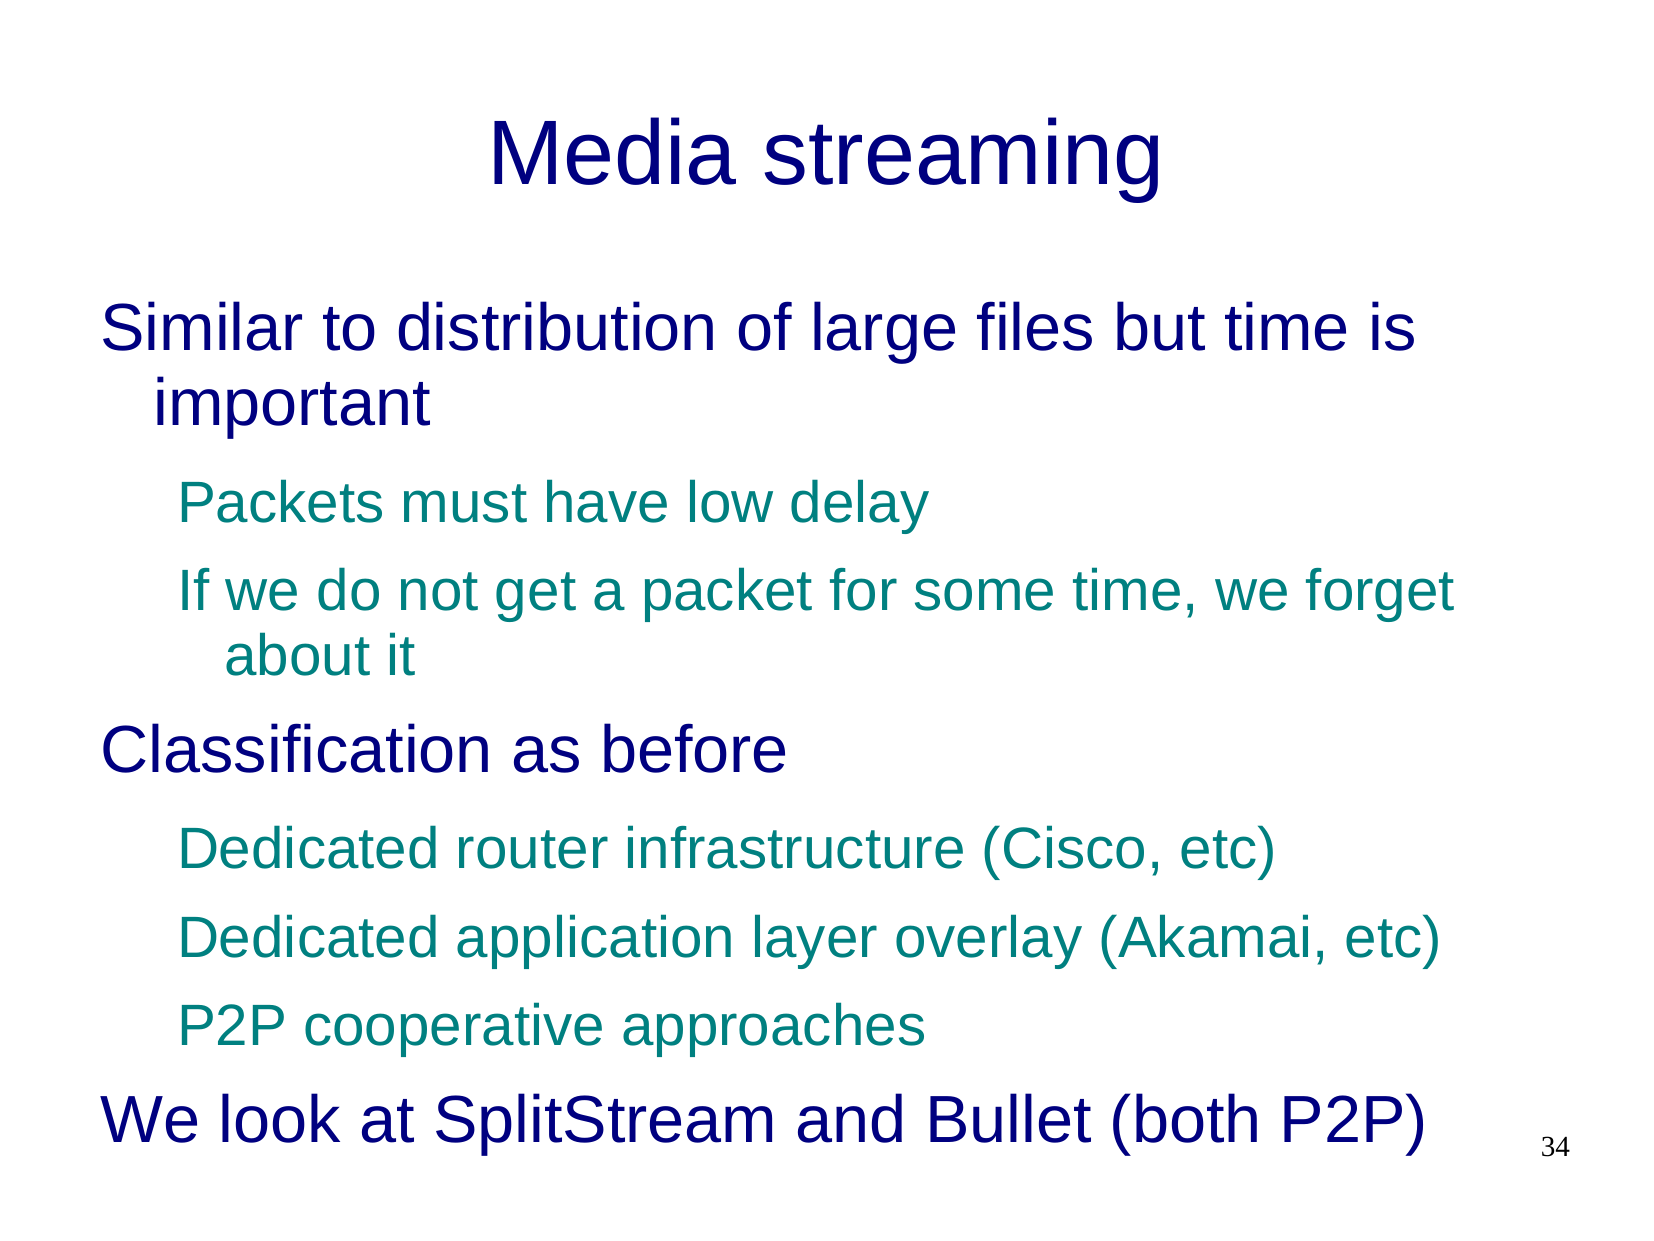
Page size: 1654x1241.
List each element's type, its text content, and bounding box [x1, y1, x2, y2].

list Similar to distribution of large files but time is important Packets must have low delay If we do not get a packet for some time, we forget about it Classification as before Dedicated router infrastructure (Cisco, etc) Dedicated application layer overlay (Akamai, etc) P2P cooperative approaches We look at SplitStream and Bullet (both P2P) [82, 290, 1571, 1156]
title Media streaming [82, 49, 1571, 257]
